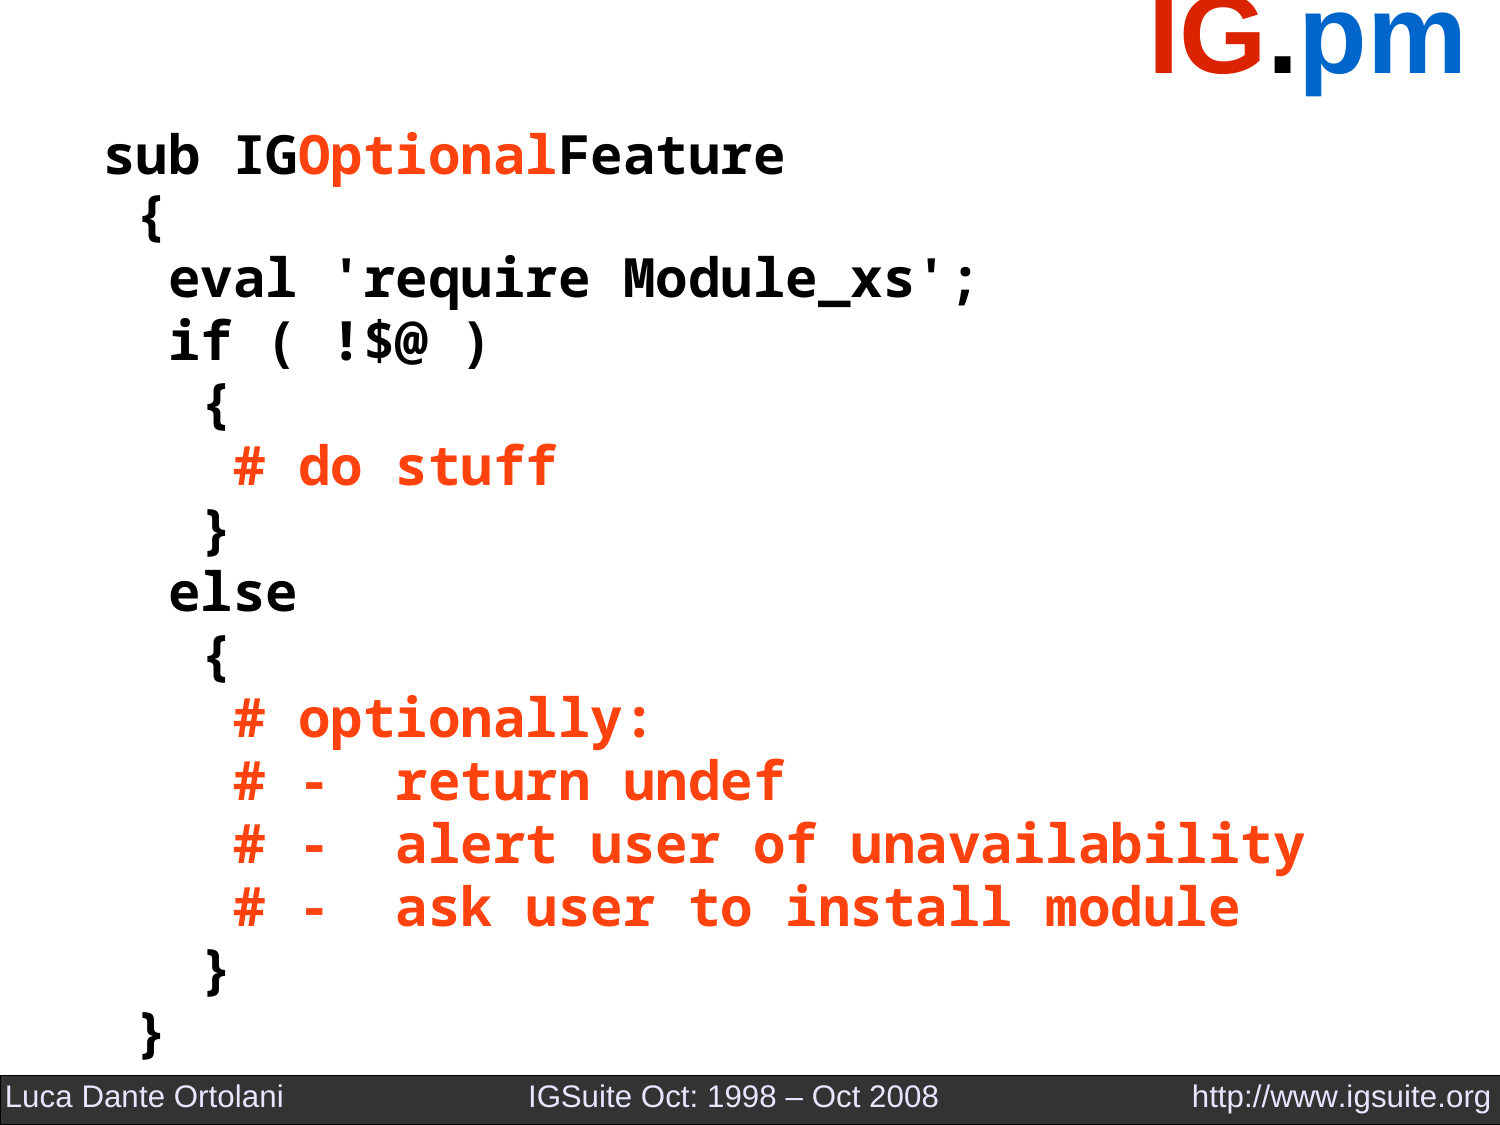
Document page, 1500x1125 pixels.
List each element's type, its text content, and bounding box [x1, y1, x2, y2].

text_box Luca Dante Ortolani IGSuite Oct: 1998 – Oct 2008 http://www.igsuite.org [0, 1075, 1500, 1125]
text_box IG.pm [1116, 0, 1500, 141]
text_box sub IGOptionalFeature { eval 'require Module_xs'; if ( !$@ ) { # do stuff } else { # optionally: # - return undef # - alert user of unavailability # - ask user to install module } } [88, 127, 1388, 975]
